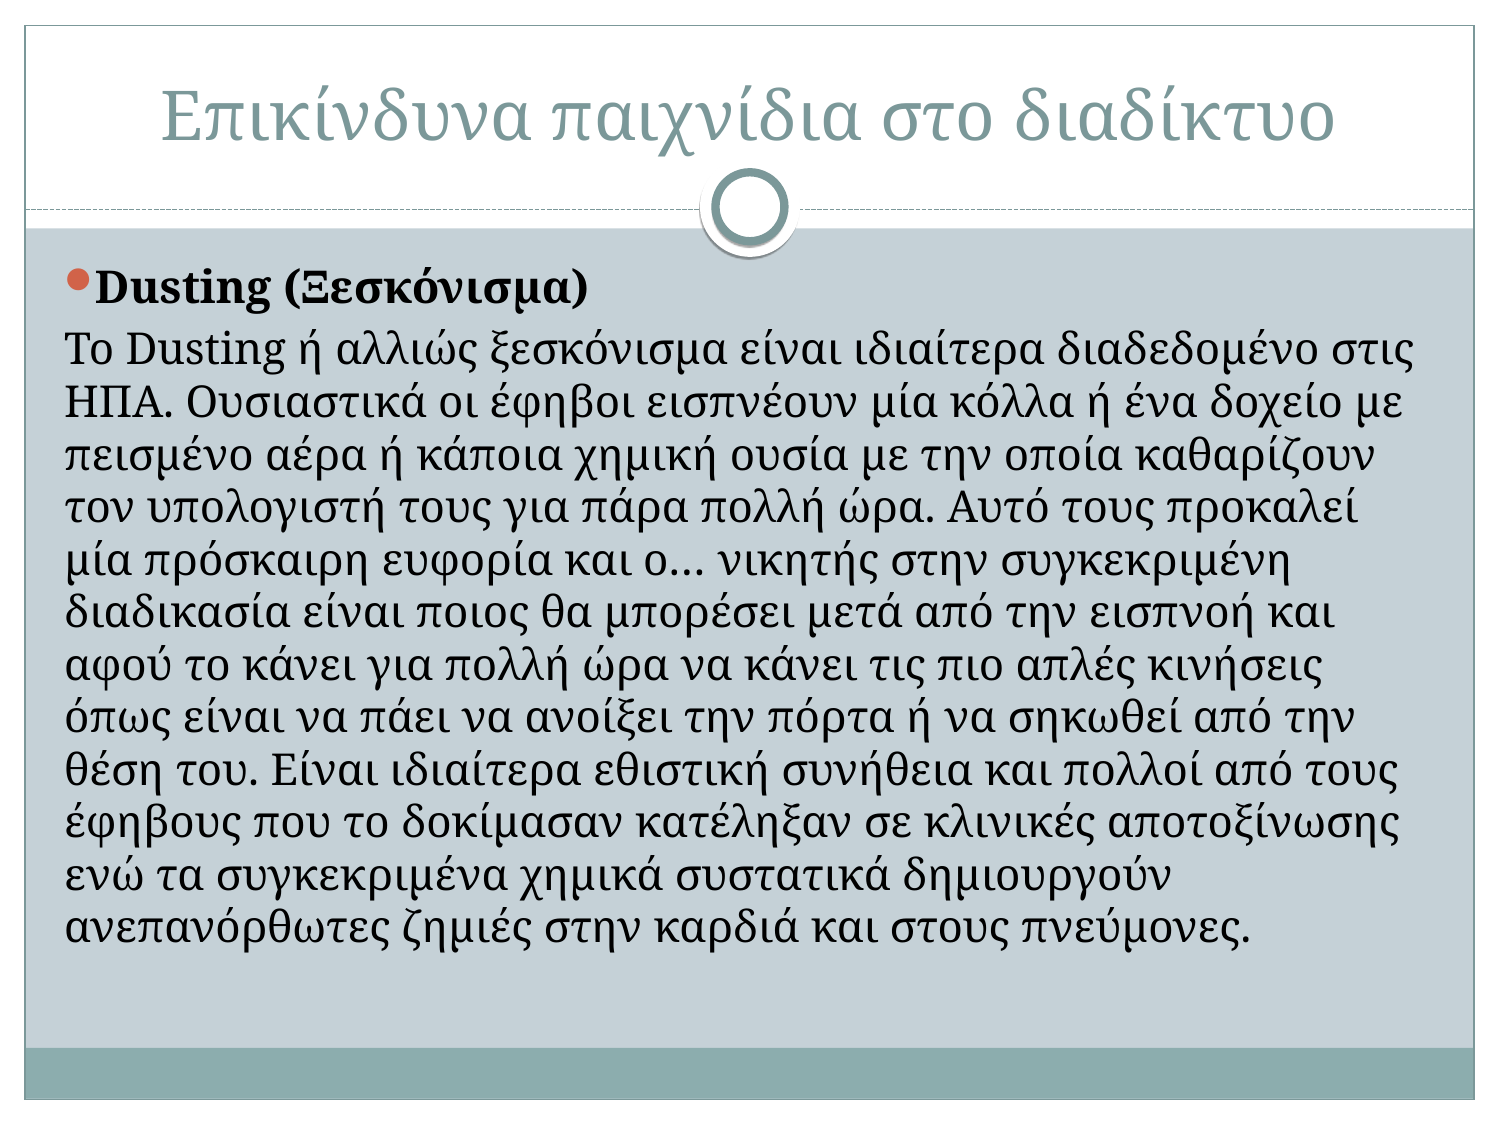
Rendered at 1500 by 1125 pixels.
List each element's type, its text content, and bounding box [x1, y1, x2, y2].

list Dusting (Ξεσκόνισμα) To Dusting ή αλλιώς ξεσκόνισμα είναι ιδιαίτερα διαδεδομένο στις ΗΠΑ. Ουσιαστικά οι έφηβοι εισπνέουν μία κόλλα ή ένα δοχείο με πεισμένο αέρα ή κάποια χημική ουσία με την οποία καθαρίζουν τον υπολογιστή τους για πάρα πολλή ώρα. Αυτό τους προκαλεί μία πρόσκαιρη ευφορία και ο… νικητής στην συγκεκριμένη διαδικασία είναι ποιος θα μπορέσει μετά από την εισπνοή και αφού το κάνει για πολλή ώρα να κάνει τις πιο απλές κινήσεις όπως είναι να πάει να ανοίξει την πόρτα ή να σηκωθεί από την θέση του. Είναι ιδιαίτερα εθιστική συνήθεια και πολλοί από τους έφηβους που το δοκίμασαν κατέληξαν σε κλινικές αποτοξίνωσης ενώ τα συγκεκριμένα χημικά συστατικά δημιουργούν ανεπανόρθωτες ζημιές στην καρδιά και στους πνεύμονες. [49, 250, 1445, 1001]
title Επικίνδυνα παιχνίδια στο διαδίκτυο [49, 37, 1450, 162]
